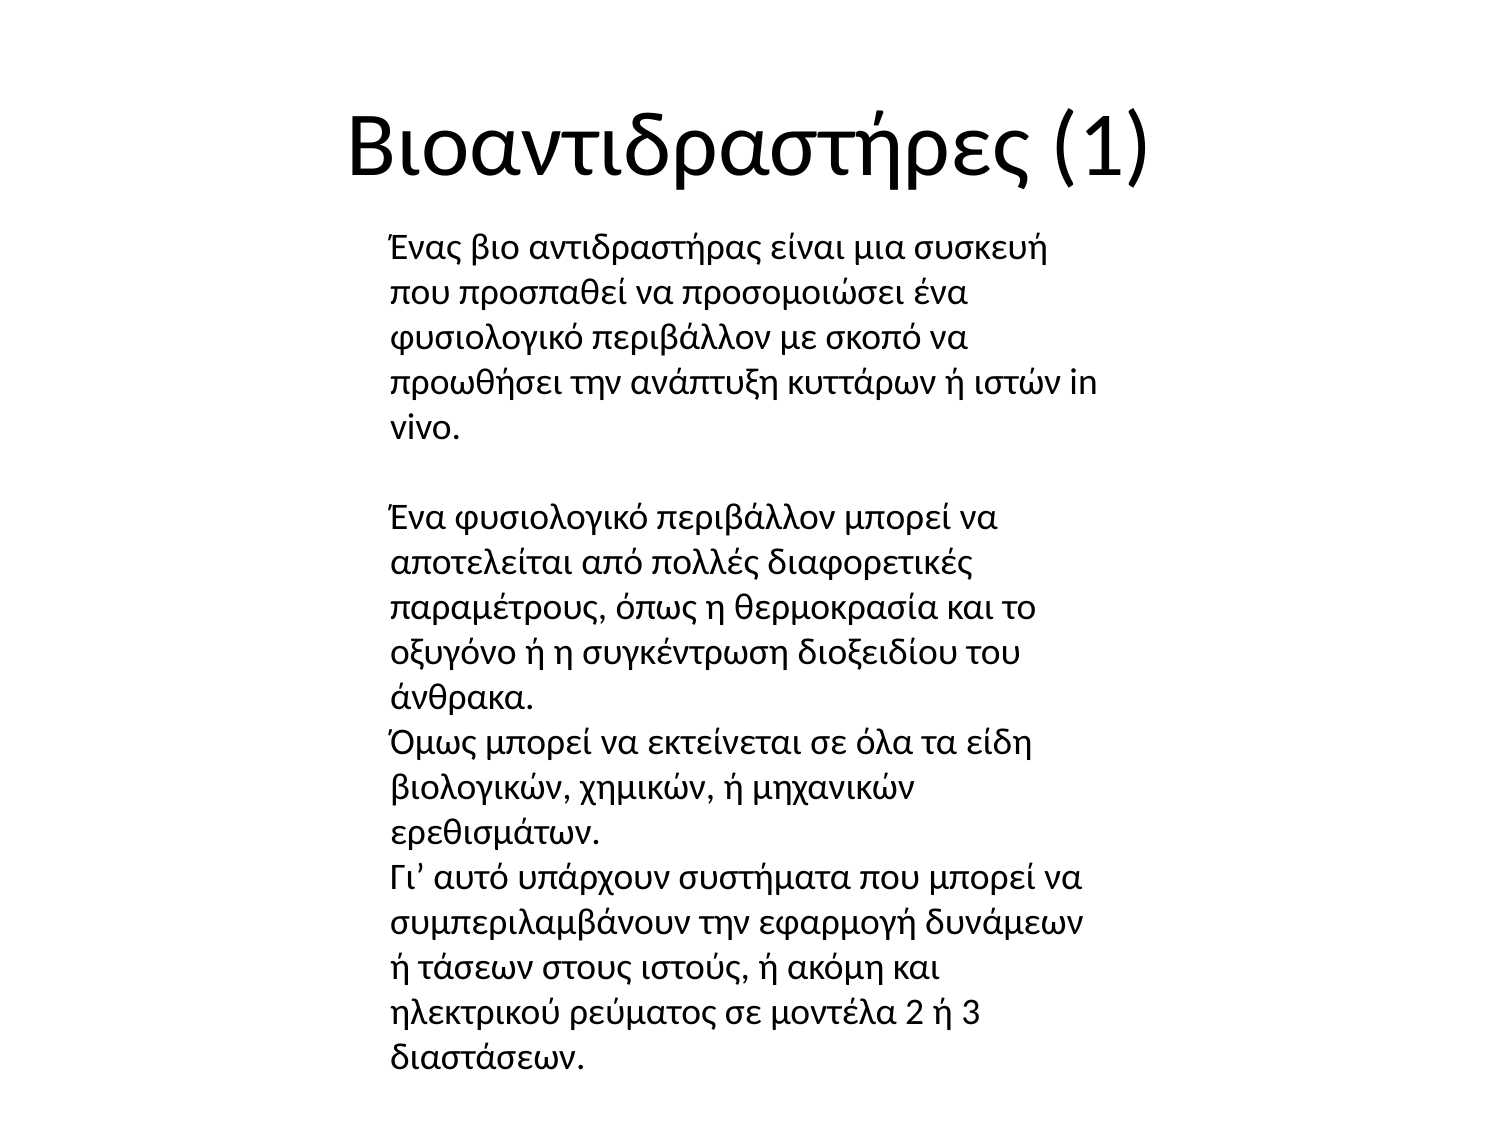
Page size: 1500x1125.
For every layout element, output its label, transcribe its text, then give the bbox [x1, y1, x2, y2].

title Βιοαντιδραστήρες (1) [75, 45, 1426, 233]
text_box Ένας βιο αντιδραστήρας είναι μια συσκευή που προσπαθεί να προσομοιώσει ένα φυσιολογικό περιβάλλον με σκοπό να προωθήσει την ανάπτυξη κυττάρων ή ιστών in vivo. Ένα φυσιολογικό περιβάλλον μπορεί να αποτελείται από πολλές διαφορετικές παραμέτρους, όπως η θερμοκρασία και το οξυγόνο ή η συγκέντρωση διοξειδίου του άνθρακα. Όμως μπορεί να εκτείνεται σε όλα τα είδη βιολογικών, χημικών, ή μηχανικών ερεθισμάτων. Γι’ αυτό υπάρχουν συστήματα που μπορεί να συμπεριλαμβάνουν την εφαρμογή δυνάμεων ή τάσεων στους ιστούς, ή ακόμη και ηλεκτρικού ρεύματος σε μοντέλα 2 ή 3 διαστάσεων. [375, 214, 1125, 1084]
